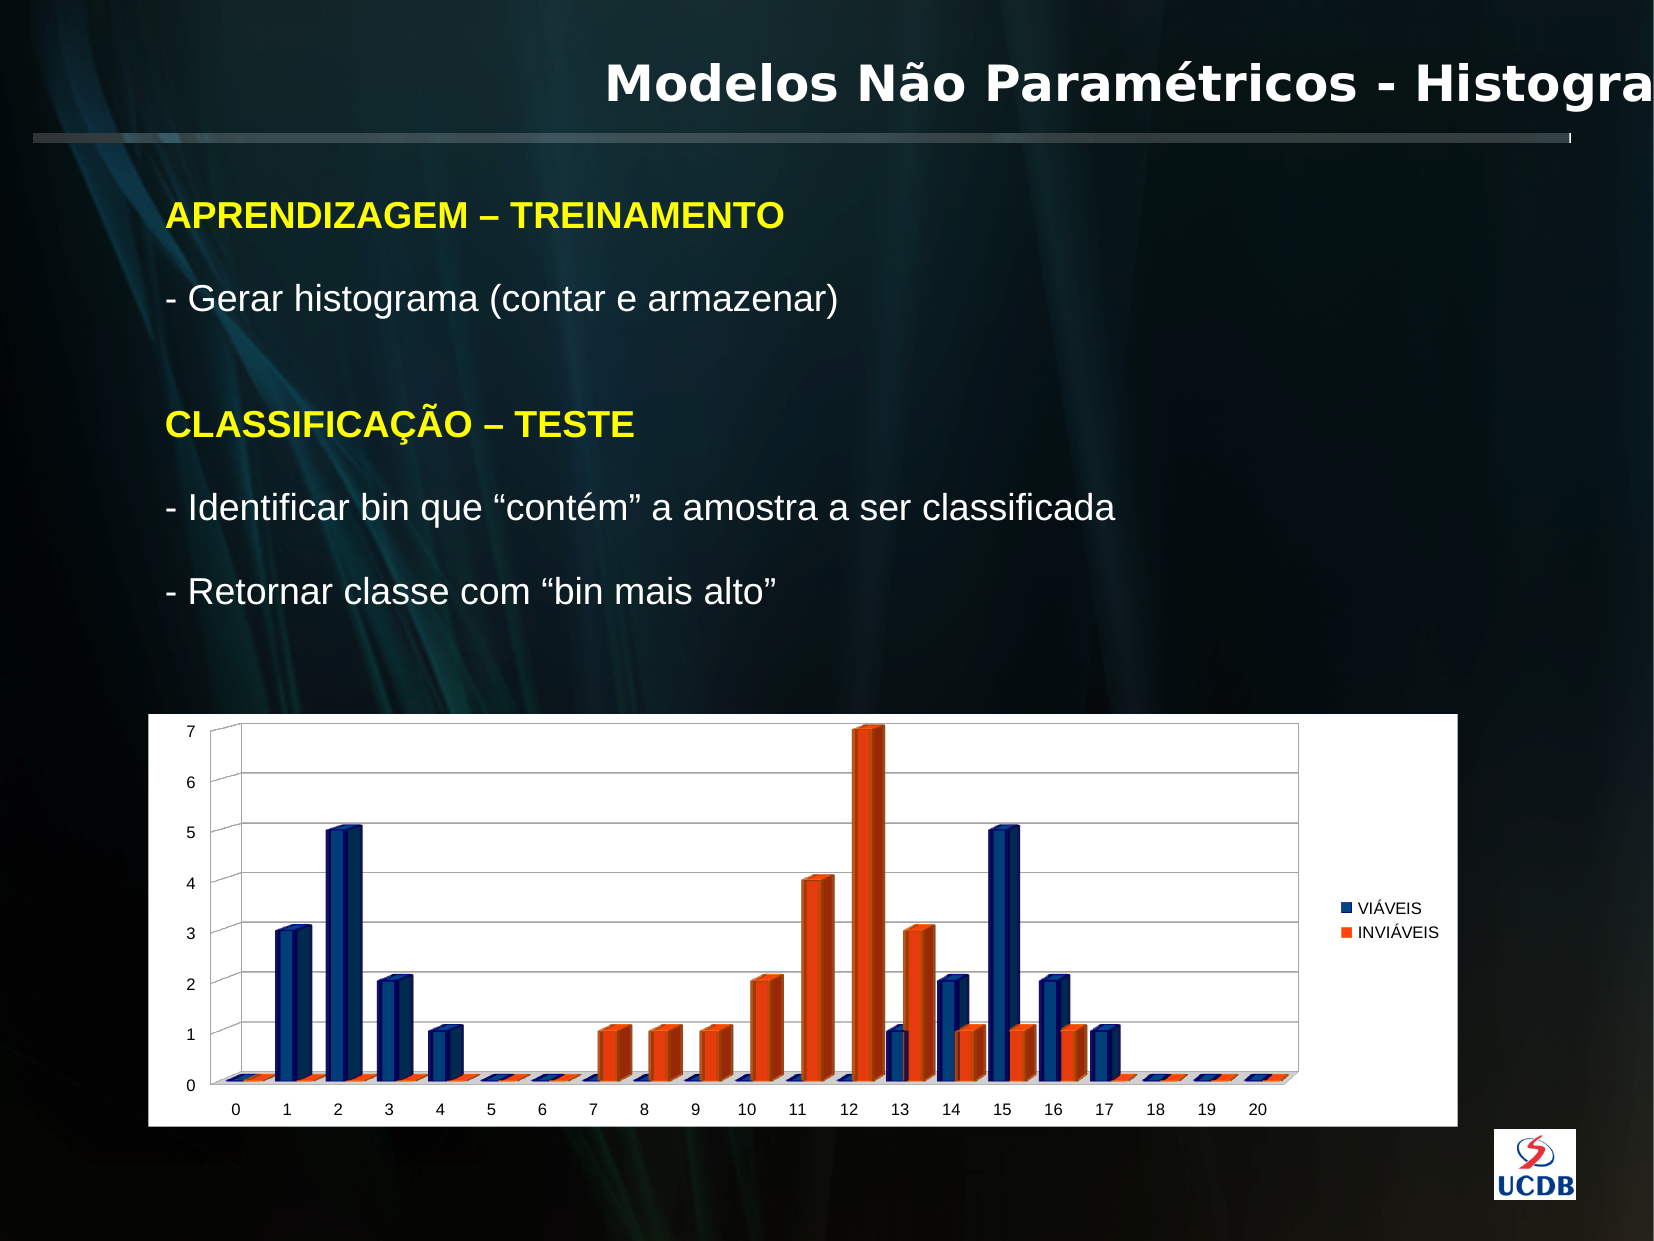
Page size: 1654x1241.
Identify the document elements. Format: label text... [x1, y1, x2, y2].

chart [148, 714, 1458, 1127]
picture [0, 0, 1654, 1241]
text_box APRENDIZAGEM – TREINAMENTO - Gerar histograma (contar e armazenar) CLASSIFICAÇÃO – TESTE - Identificar bin que “contém” a amostra a ser classificada - Retornar classe com “bin mais alto” [150, 187, 1426, 621]
text_box Modelos Não Paramétricos - Histogramas [589, 45, 853, 119]
